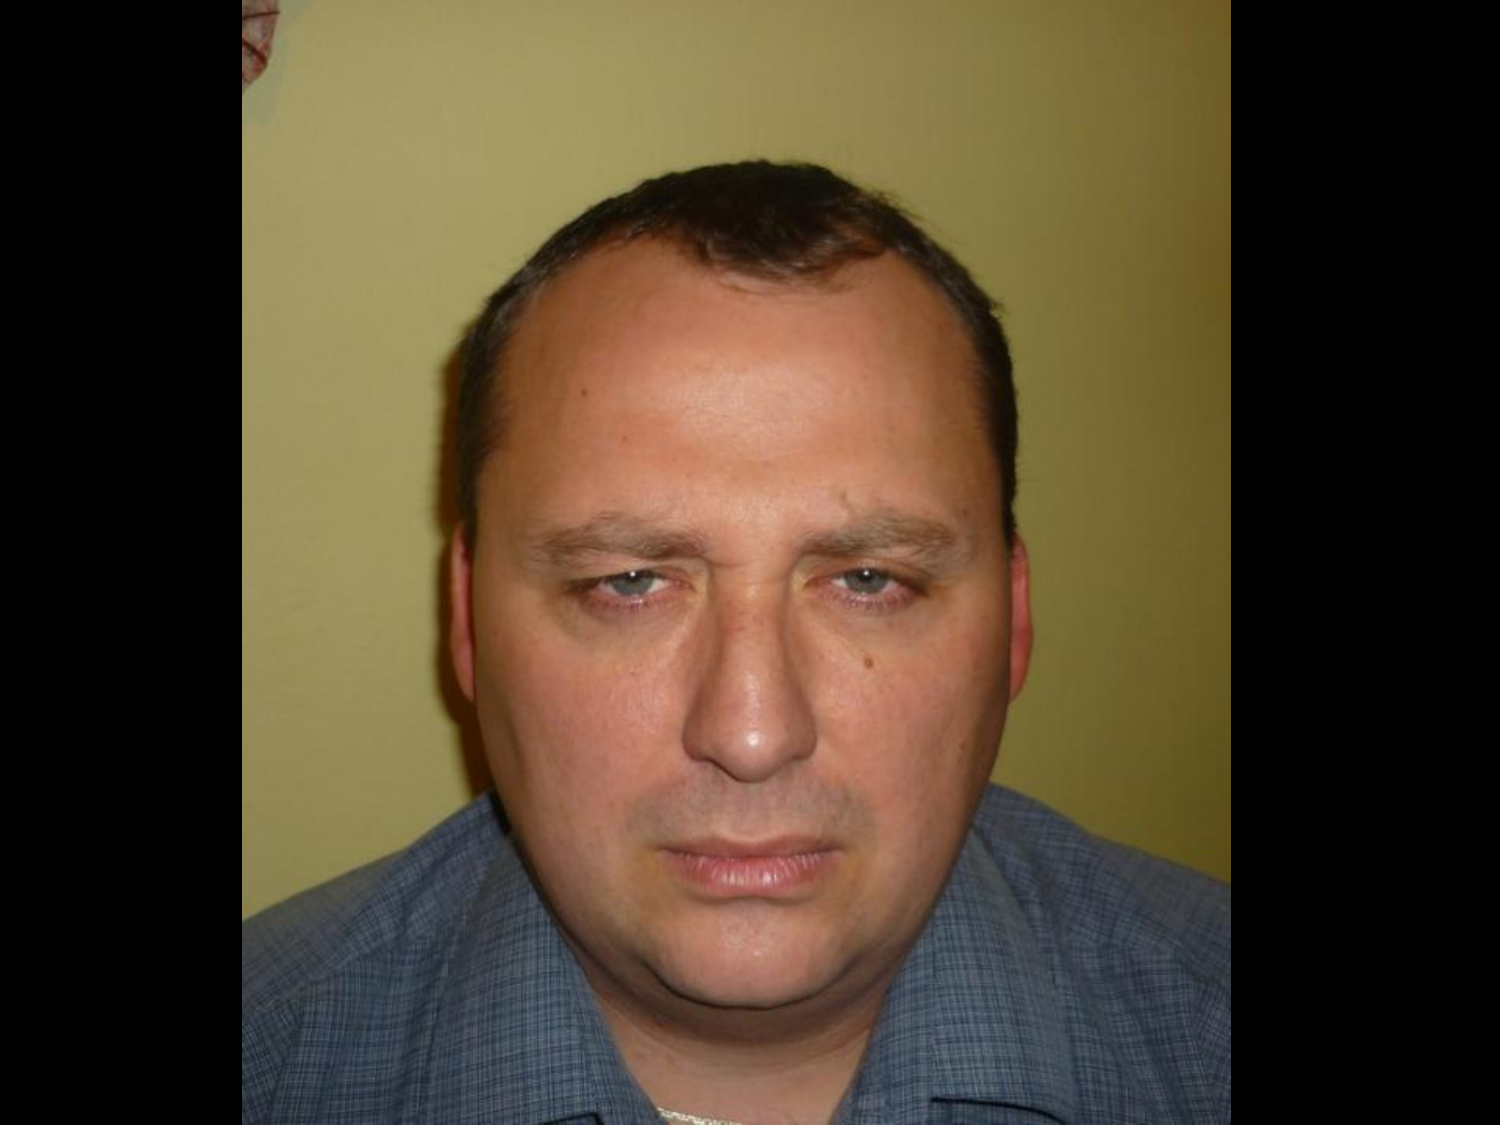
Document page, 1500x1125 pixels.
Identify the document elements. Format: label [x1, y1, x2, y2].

picture [242, 0, 1231, 1125]
